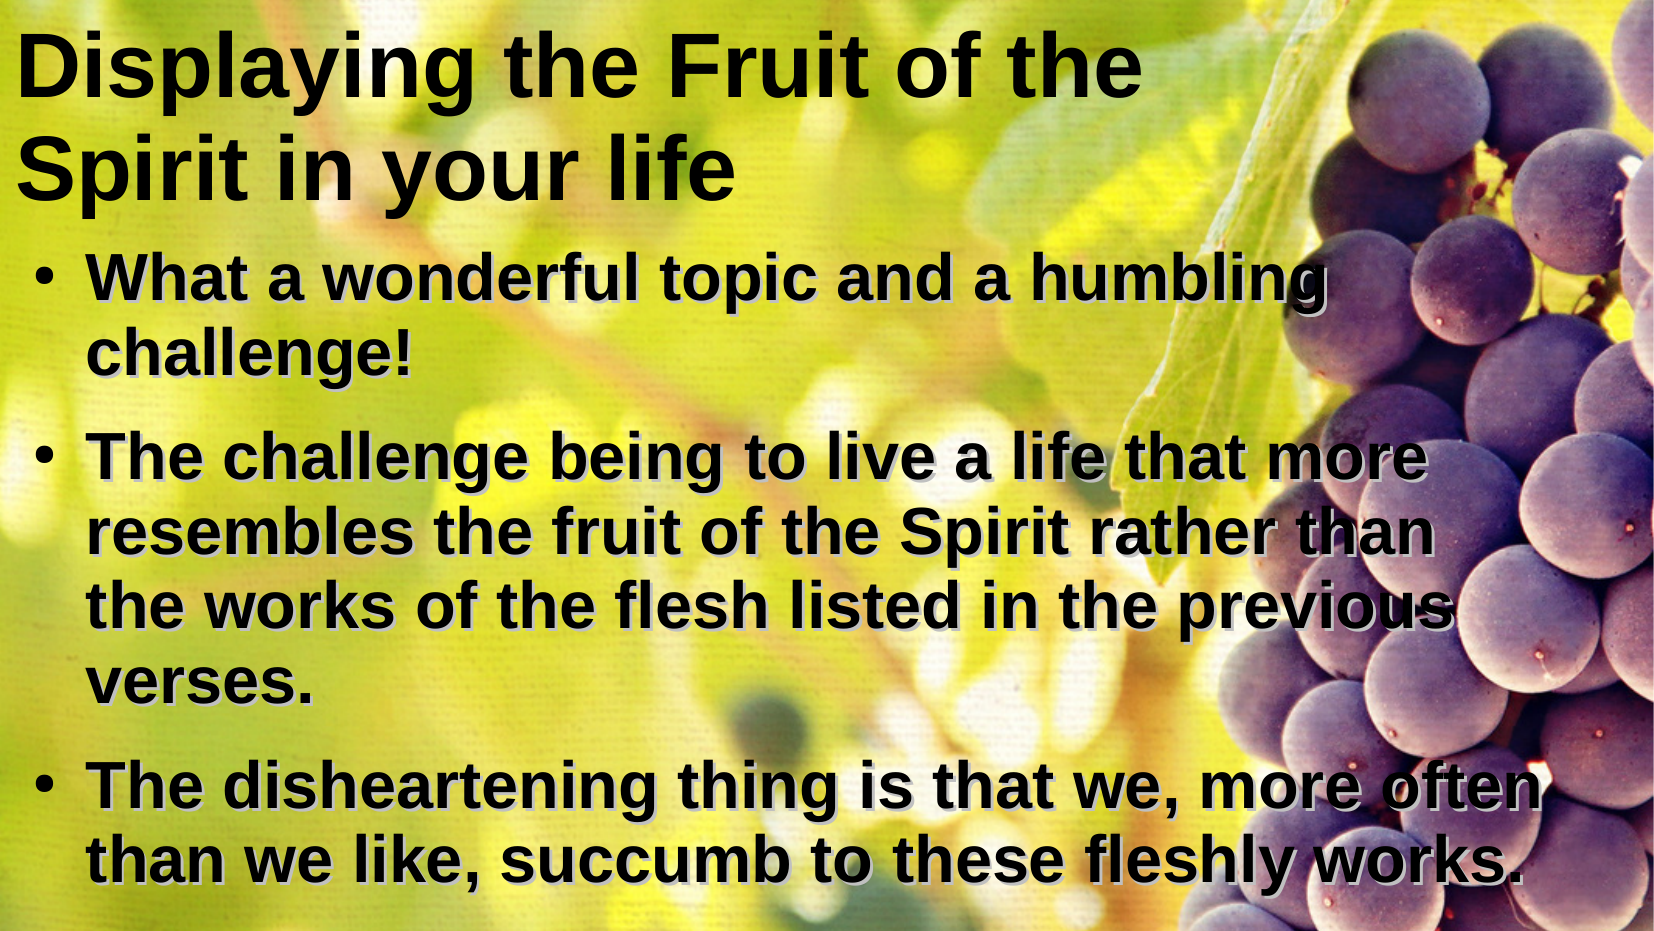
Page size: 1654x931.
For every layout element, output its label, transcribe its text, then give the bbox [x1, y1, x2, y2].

list What a wonderful topic and a humbling challenge! The challenge being to live a life that more resembles the fruit of the Spirit rather than the works of the flesh listed in the previous verses. The disheartening thing is that we, more often than we like, succumb to these fleshly works. [15, 240, 1571, 916]
title Displaying the Fruit of the Spirit in your life [15, 0, 1654, 296]
picture [0, 0, 1654, 931]
